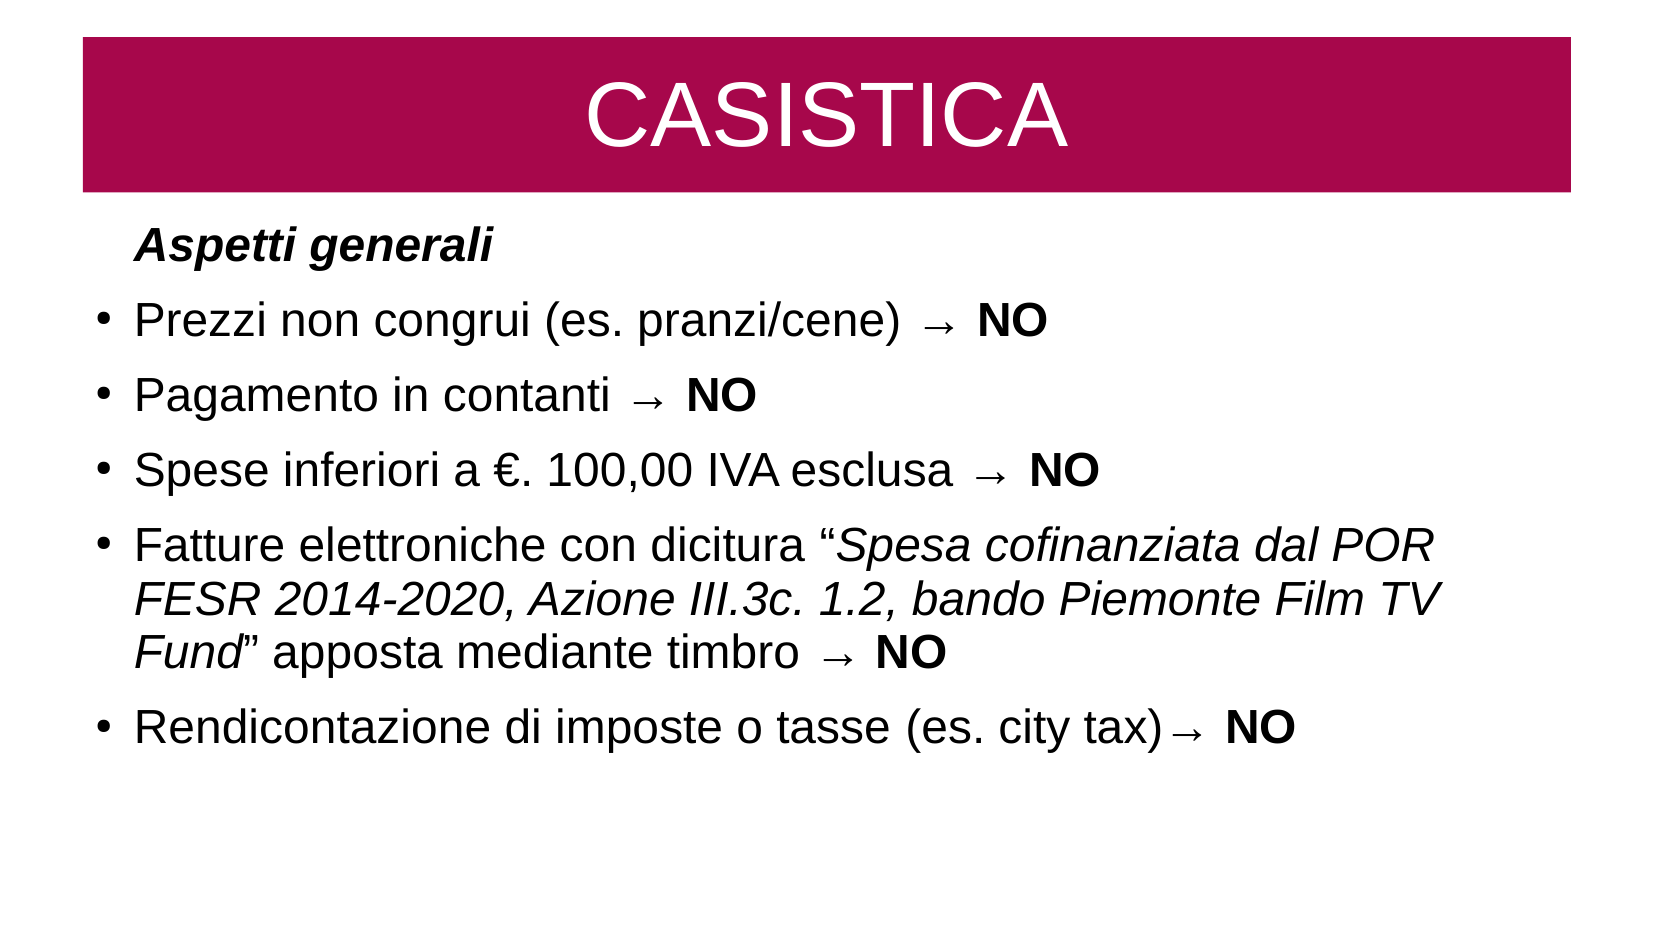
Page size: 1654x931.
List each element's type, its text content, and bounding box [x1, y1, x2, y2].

title CASISTICA [82, 37, 1571, 193]
list Aspetti generali Prezzi non congrui (es. pranzi/cene) → NO Pagamento in contanti → NO Spese inferiori a €. 100,00 IVA esclusa → NO Fatture elettroniche con dicitura “Spesa cofinanziata dal POR FESR 2014-2020, Azione III.3c. 1.2, bando Piemonte Film TV Fund” apposta mediante timbro → NO Rendicontazione di imposte o tasse (es. city tax)→ NO [82, 217, 1571, 758]
